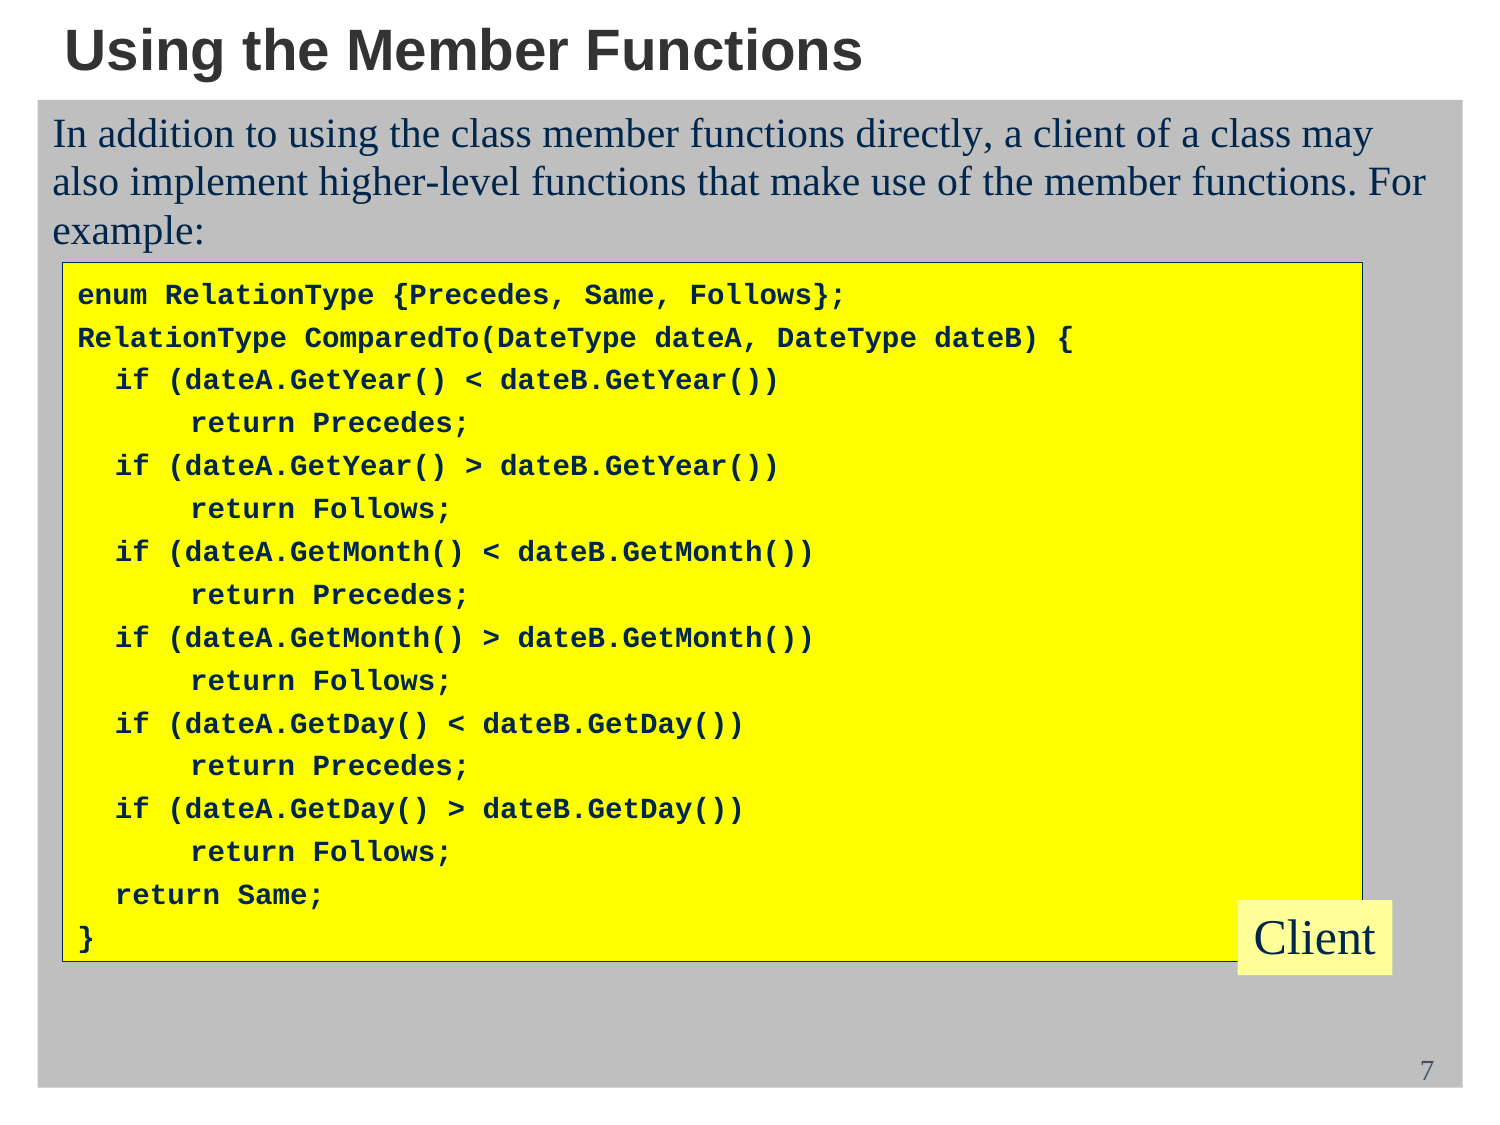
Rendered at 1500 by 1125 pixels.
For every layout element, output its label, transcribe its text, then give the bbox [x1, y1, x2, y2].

title Using the Member Functions [50, 0, 1450, 91]
text_box Client [1237, 900, 1393, 976]
list In addition to using the class member functions directly, a client of a class may also implement higher-level functions that make use of the member functions. For example: [37, 99, 1463, 1088]
text_box enum RelationType {Precedes, Same, Follows}; RelationType ComparedTo(DateType dateA, DateType dateB) { if (dateA.GetYear() < dateB.GetYear()) return Precedes; if (dateA.GetYear() > dateB.GetYear()) return Follows; if (dateA.GetMonth() < dateB.GetMonth()) return Precedes; if (dateA.GetMonth() > dateB.GetMonth()) return Follows; if (dateA.GetDay() < dateB.GetDay()) return Precedes; if (dateA.GetDay() > dateB.GetDay()) return Follows; return Same; } [62, 262, 1363, 962]
